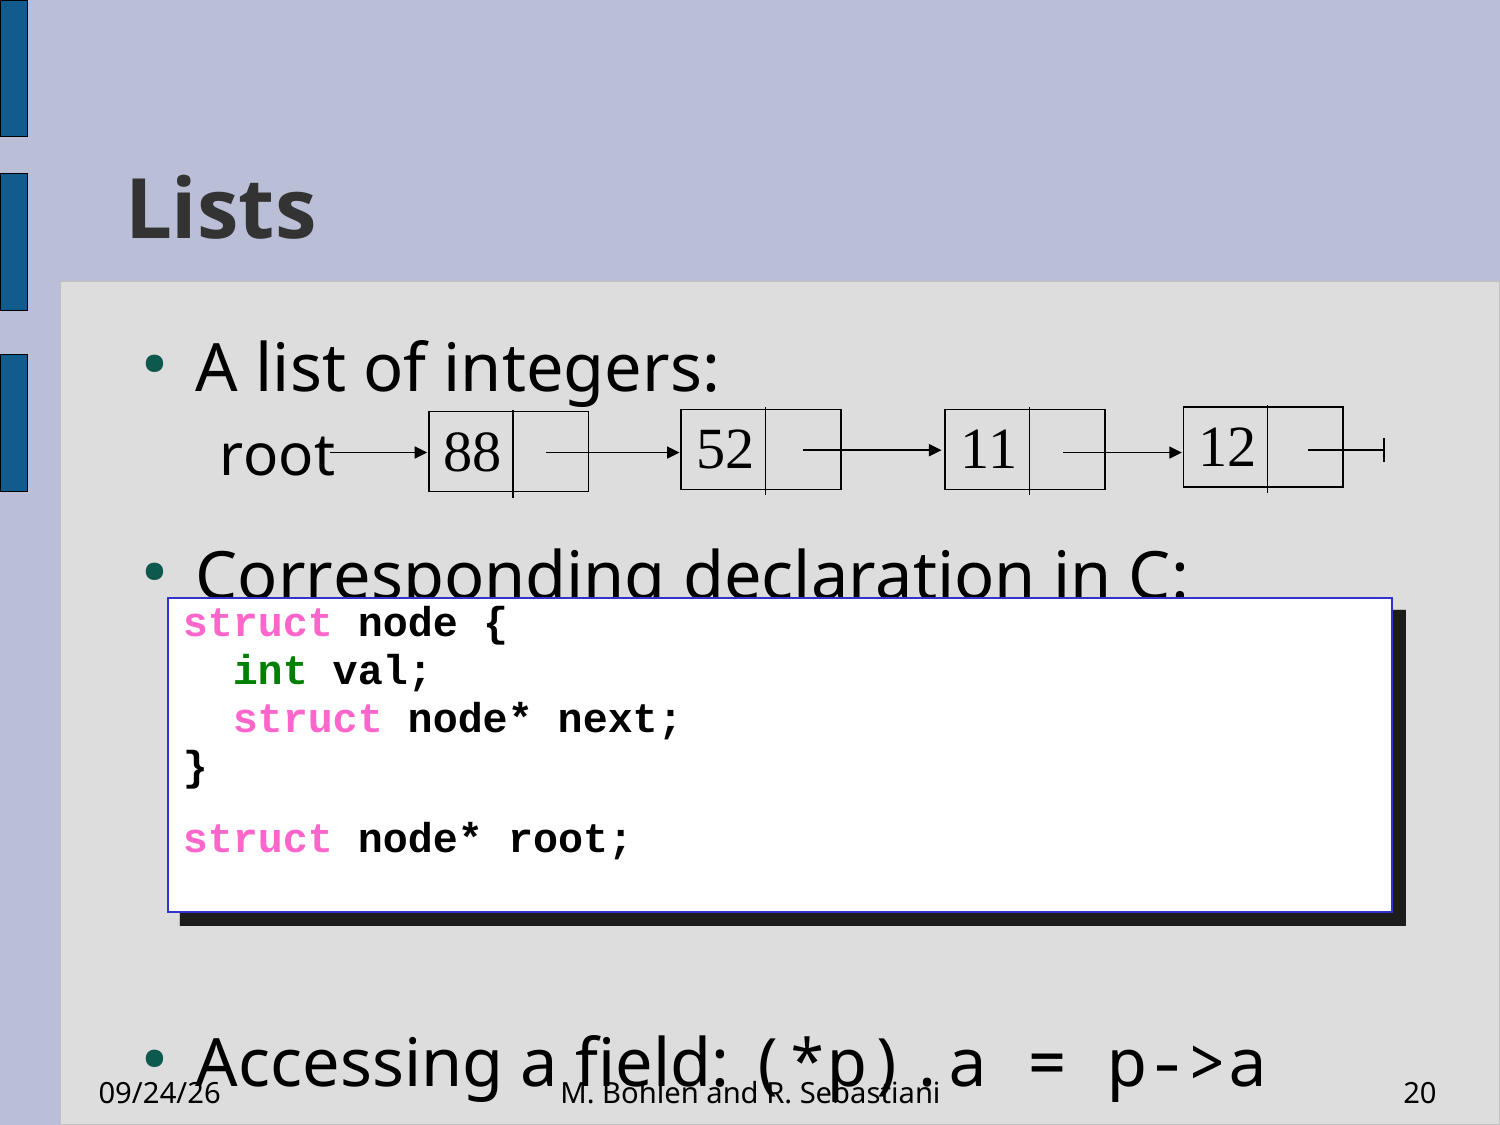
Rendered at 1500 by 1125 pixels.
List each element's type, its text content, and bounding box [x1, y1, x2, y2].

title Lists [110, 67, 1392, 271]
text_box 88 [514, 411, 589, 492]
text_box 52 [681, 409, 765, 490]
text_box struct node { int val; struct node* next; } struct node* root; [168, 598, 1392, 912]
text_box root [204, 405, 351, 501]
text_box 12 [1183, 407, 1267, 488]
text_box 88 [428, 411, 512, 492]
text_box 12 [1268, 407, 1343, 488]
text_box 11 [1030, 409, 1105, 490]
list A list of integers: Corresponding declaration in C: Accessing a field: (*p).a = p->a [110, 312, 1392, 1037]
text_box 52 [766, 409, 841, 490]
text_box 11 [945, 409, 1029, 490]
